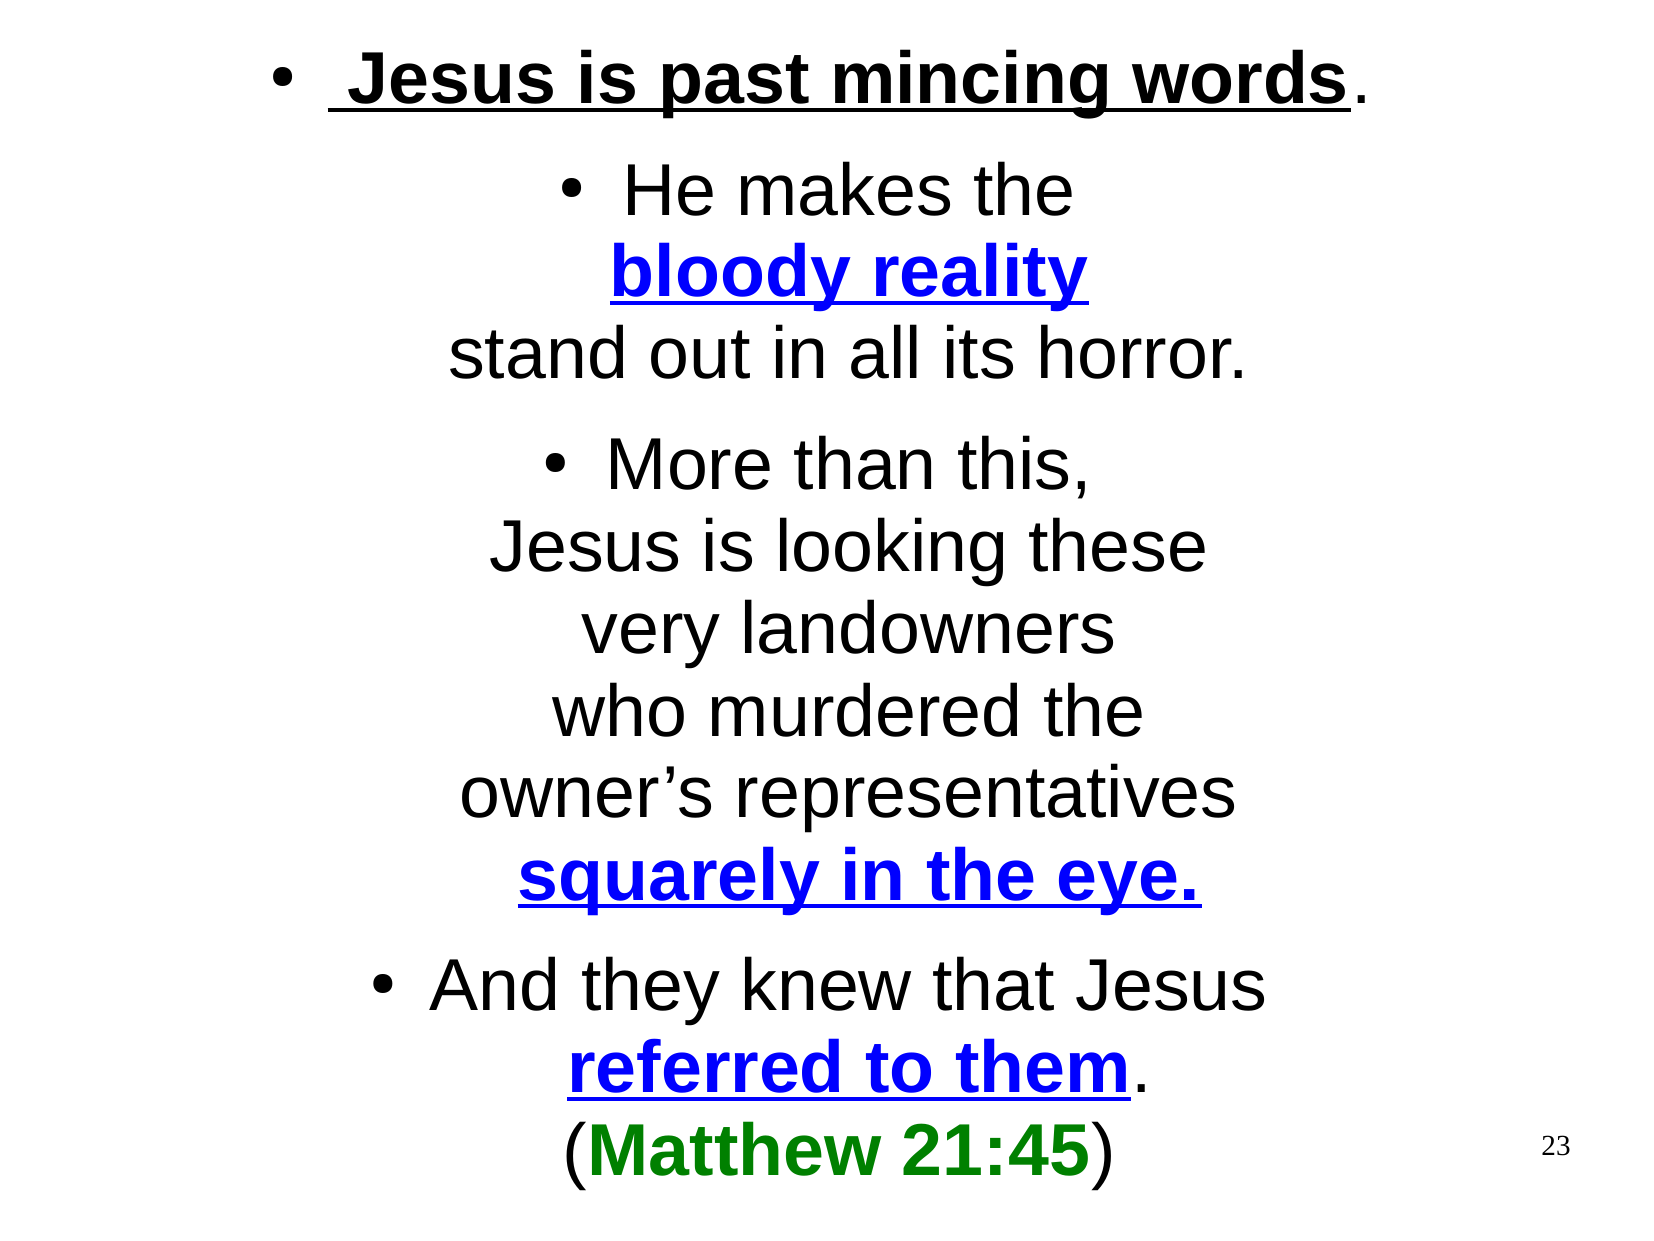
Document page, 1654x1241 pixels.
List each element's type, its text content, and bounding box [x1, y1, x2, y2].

list Jesus is past mincing words. He makes the bloody reality stand out in all its horror. More than this, Jesus is looking these very landowners who murdered the owner’s representatives squarely in the eye. And they knew that Jesus referred to them. (Matthew 21:45) [37, 37, 1613, 1201]
